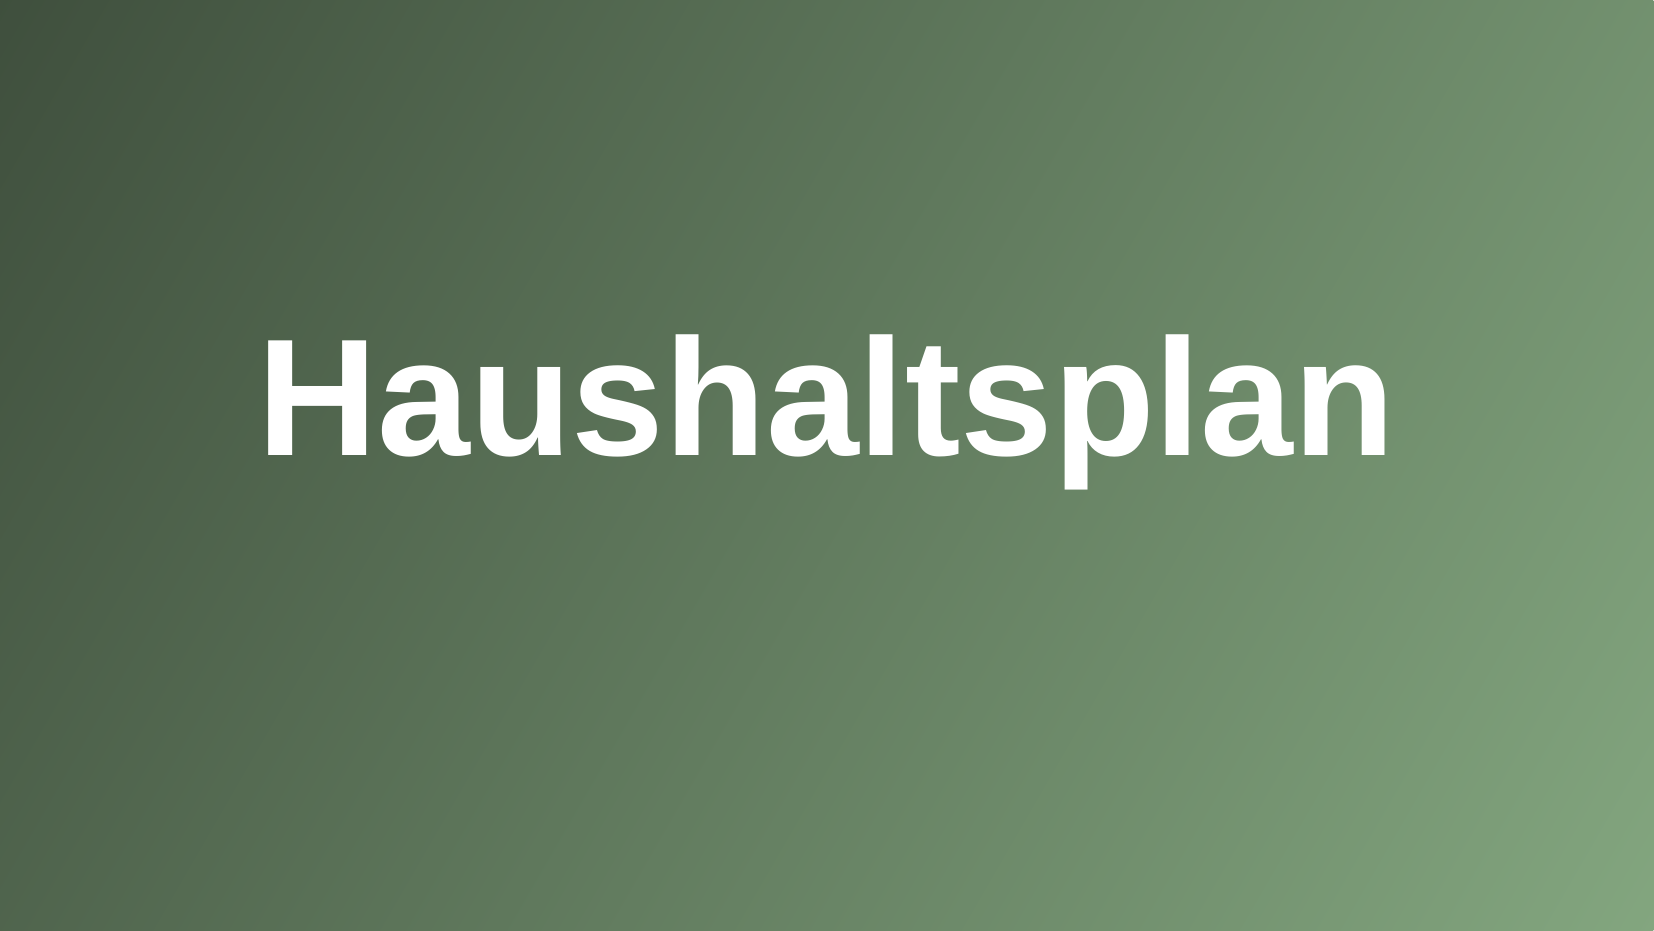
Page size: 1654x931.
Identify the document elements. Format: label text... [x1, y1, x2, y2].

subtitle Haushaltsplan [82, 37, 1571, 757]
